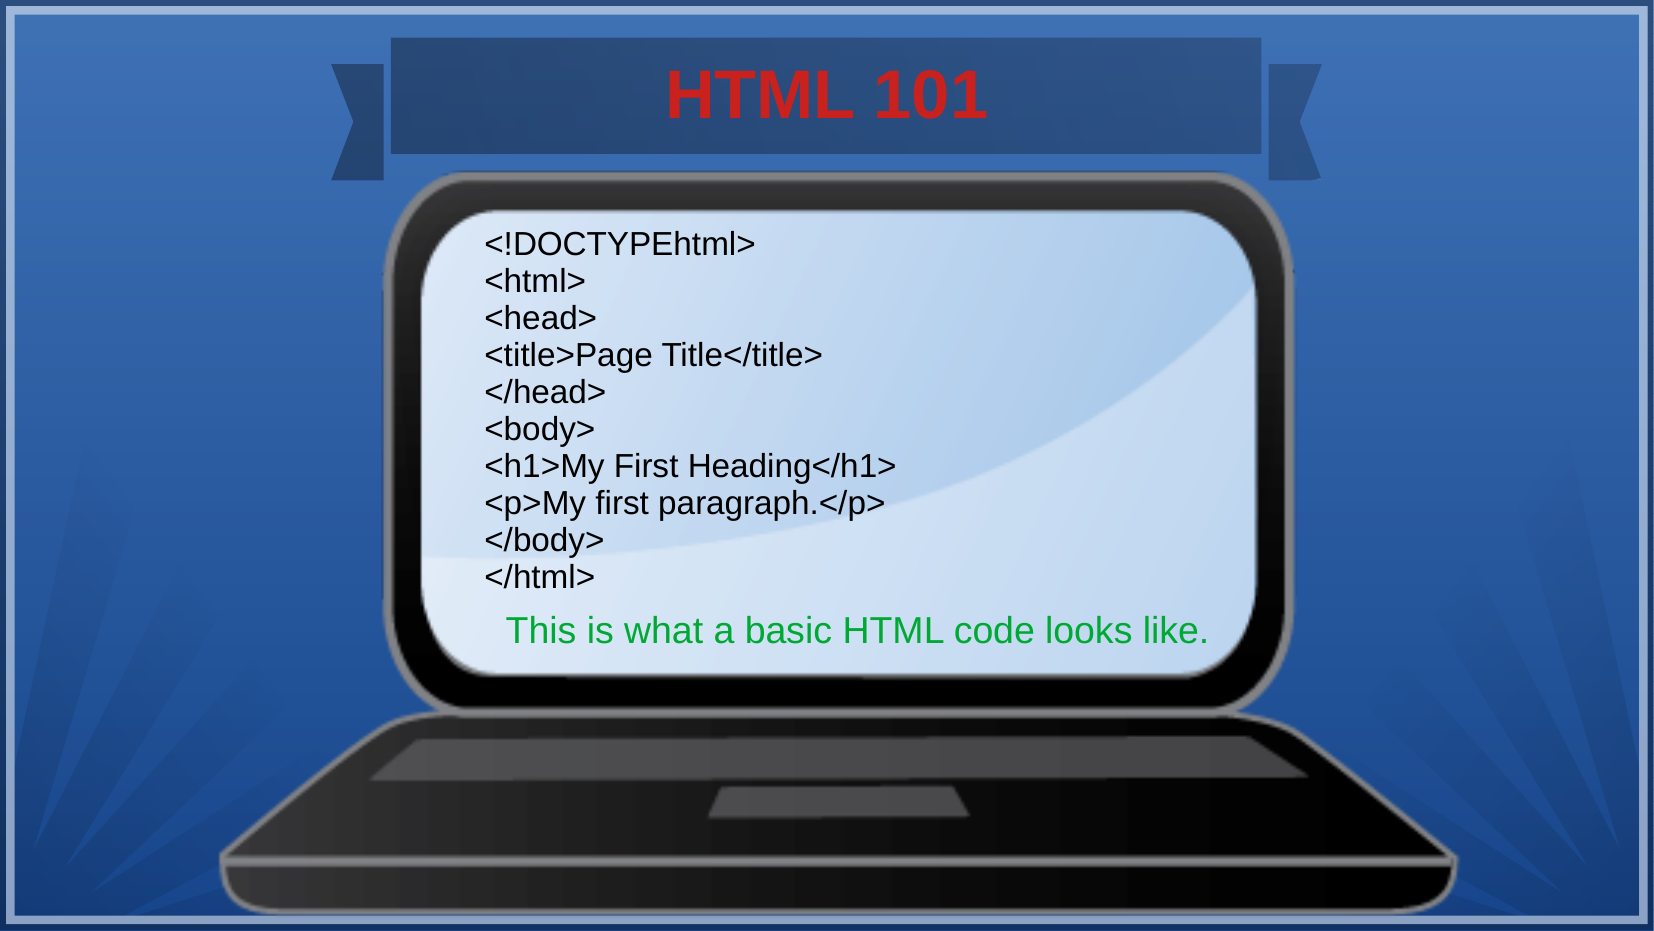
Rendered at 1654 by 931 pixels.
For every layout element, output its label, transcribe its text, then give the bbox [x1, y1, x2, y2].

text_box This is what a basic HTML code looks like. [490, 602, 1261, 701]
title HTML 101 [389, 35, 1264, 154]
text_box <!DOCTYPEhtml> <html> <head> <title>Page Title</title> </head> <body> <h1>My First Heading</h1> <p>My first paragraph.</p> </body> </html> [469, 217, 916, 603]
picture [164, 119, 1514, 931]
